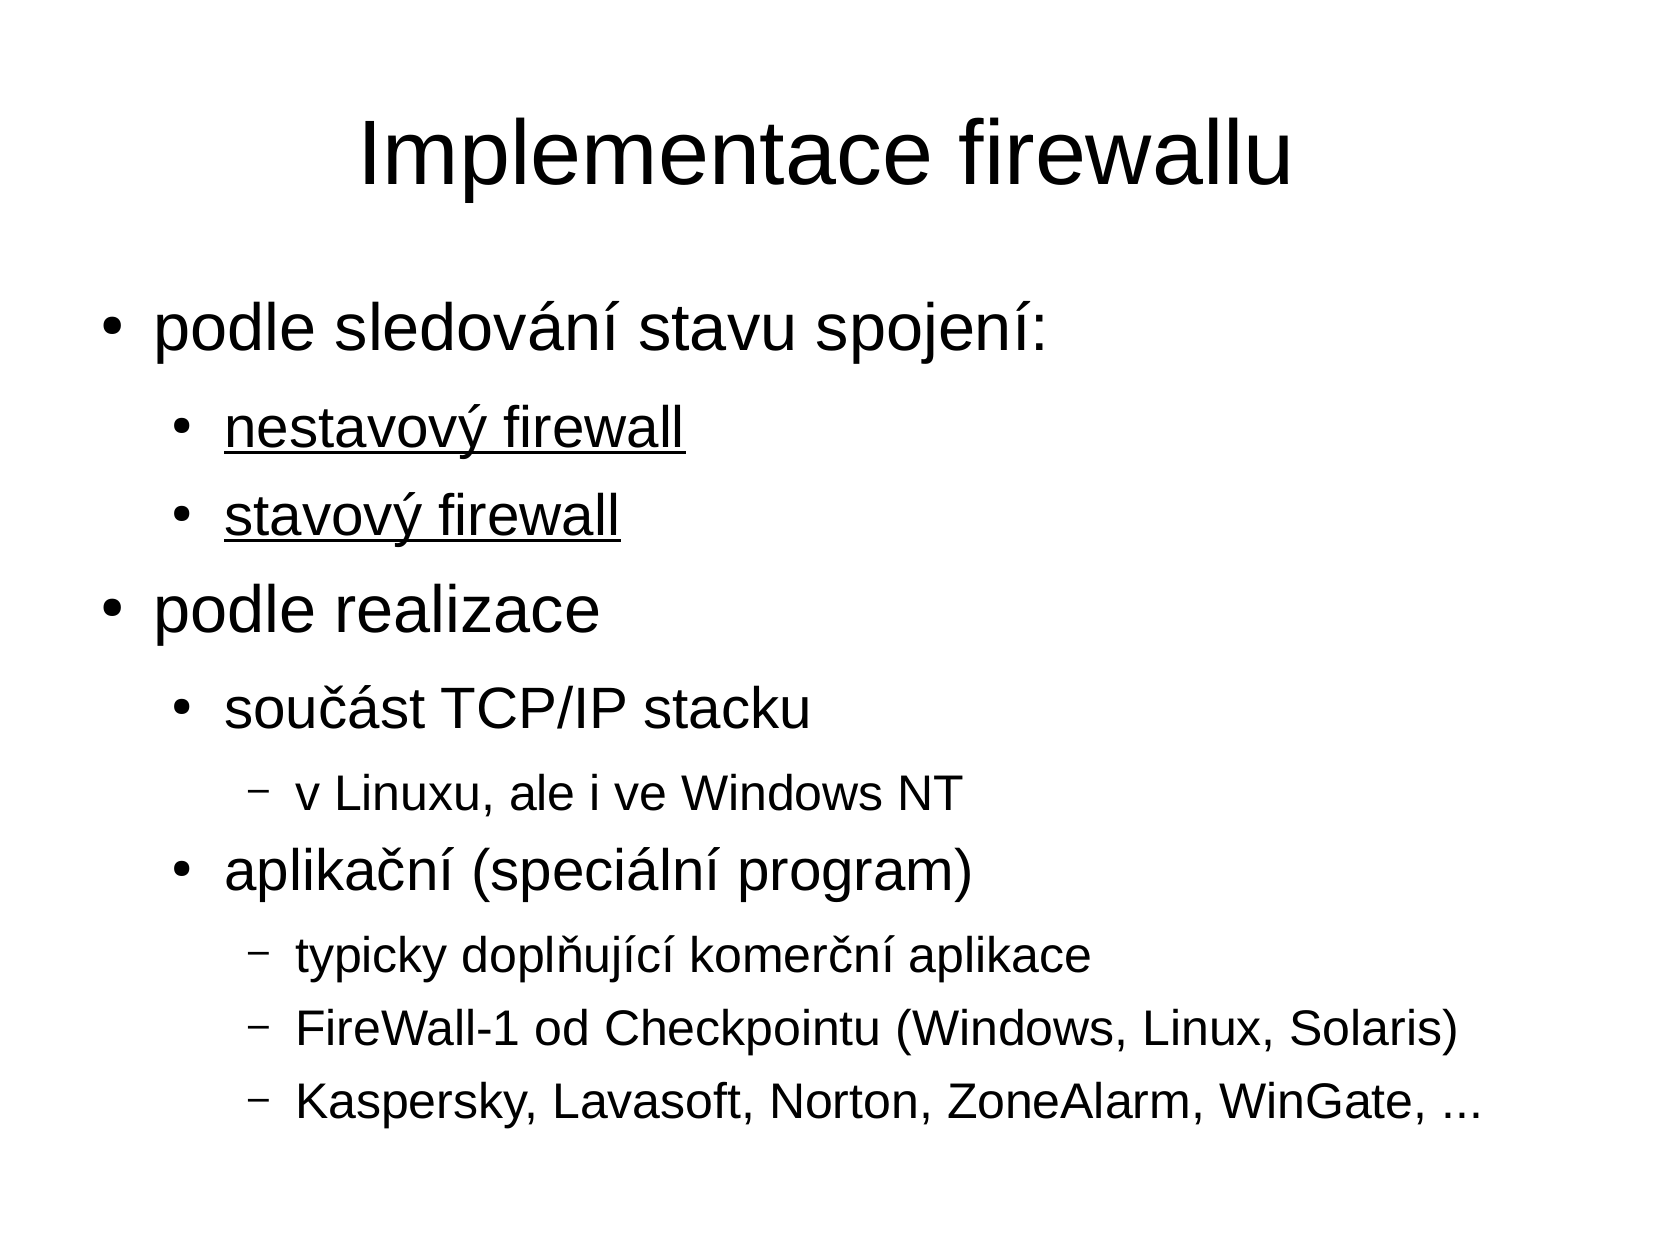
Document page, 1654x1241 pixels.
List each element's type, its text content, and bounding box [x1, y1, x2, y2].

list podle sledování stavu spojení: nestavový firewall stavový firewall podle realizace součást TCP/IP stacku v Linuxu, ale i ve Windows NT aplikační (speciální program) typicky doplňující komerční aplikace FireWall-1 od Checkpointu (Windows, Linux, Solaris) Kaspersky, Lavasoft, Norton, ZoneAlarm, WinGate, ... [82, 290, 1571, 1130]
title Implementace firewallu [82, 49, 1571, 257]
